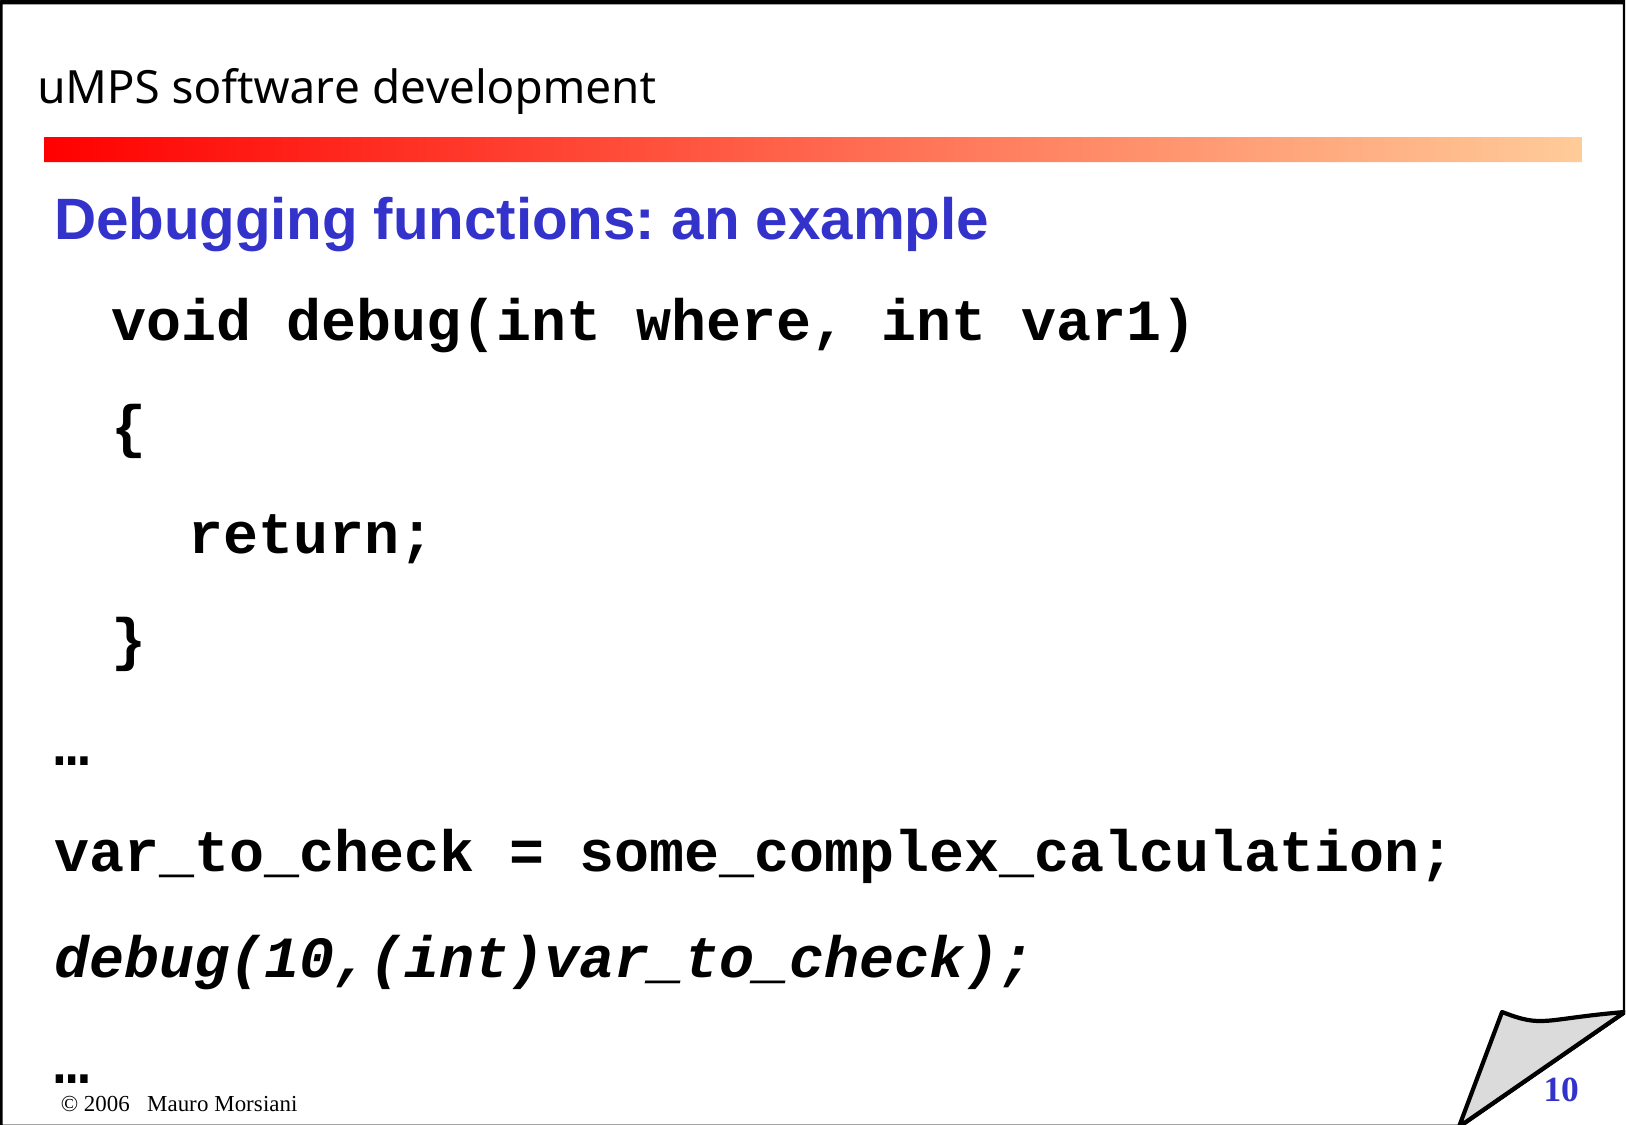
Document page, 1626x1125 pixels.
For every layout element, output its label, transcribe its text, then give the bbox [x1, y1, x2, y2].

list Debugging functions: an example void debug(int where, int var1) { return; } … var_to_check = some_complex_calculation; debug(10,(int)var_to_check); … then check $a0-$a1 for values when breakpoint is reached [54, 187, 1571, 1125]
title uMPS software development [37, 44, 1588, 131]
